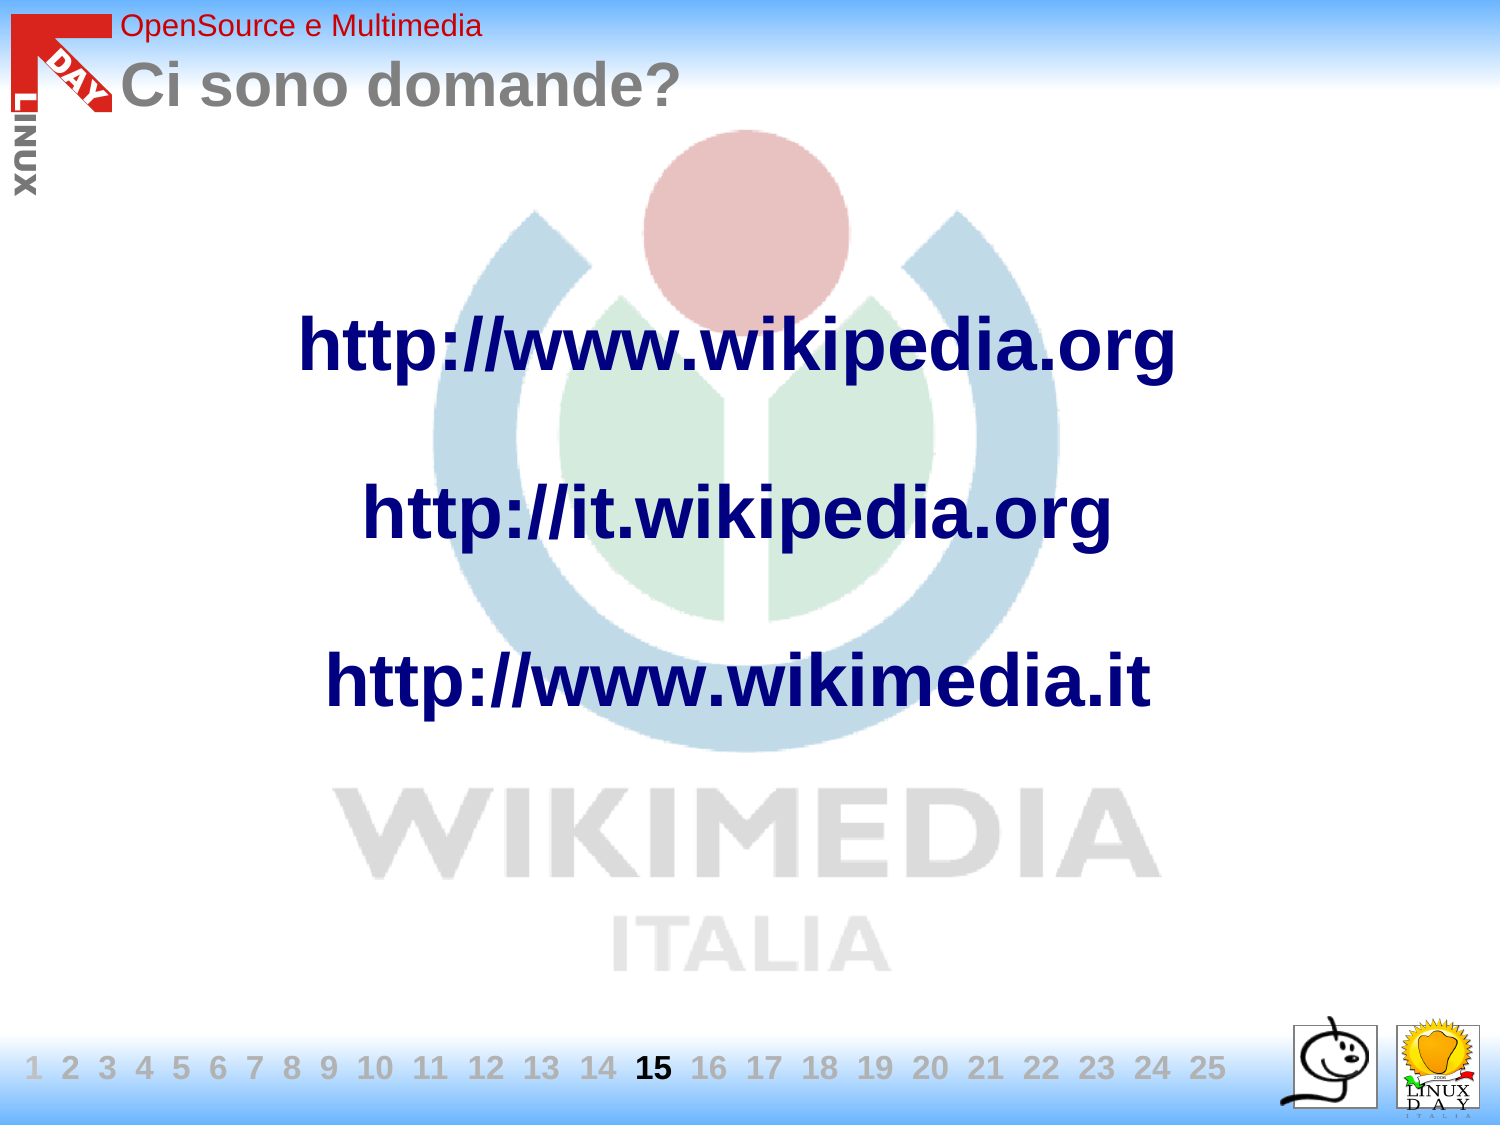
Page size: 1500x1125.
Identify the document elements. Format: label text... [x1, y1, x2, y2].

text_box [0, 1025, 1500, 1125]
text_box [0, 0, 1500, 91]
text_box Ci sono domande? [120, 50, 1479, 120]
text_box http://www.wikipedia.org http://it.wikipedia.org http://www.wikimedia.it [118, 295, 1359, 730]
picture [11, 14, 1475, 1118]
text_box OpenSource e Multimedia [120, 7, 1479, 43]
text_box 1 2 3 4 5 6 7 8 9 10 11 12 13 14 15 16 17 18 19 20 21 22 23 24 25 [24, 1049, 1267, 1087]
